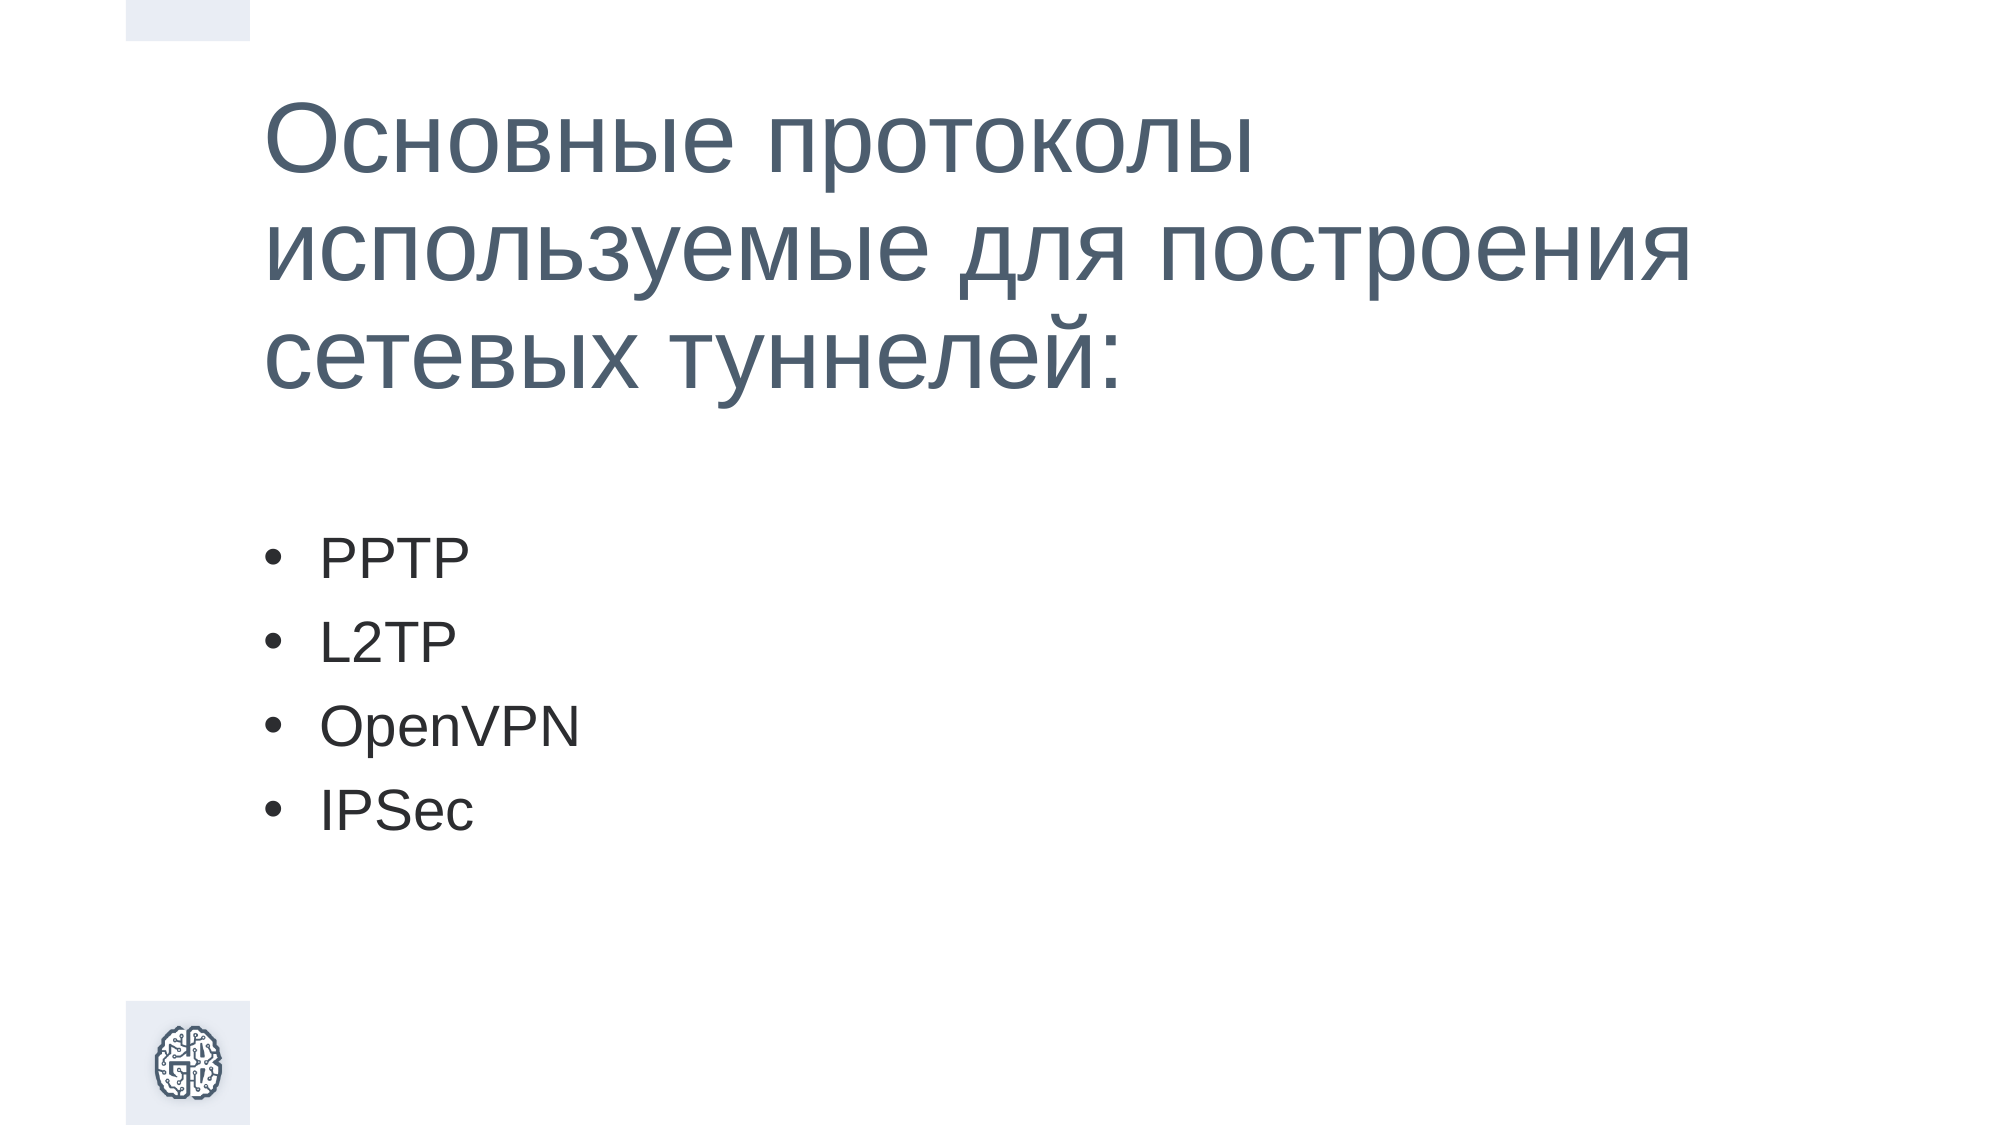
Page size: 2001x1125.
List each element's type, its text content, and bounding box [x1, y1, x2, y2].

picture [144, 1016, 232, 1110]
list PPTP L2TP OpenVPN IPSec [248, 431, 1752, 941]
title Основные протоколы используемые для построения сетевых туннелей: [248, 124, 1752, 372]
